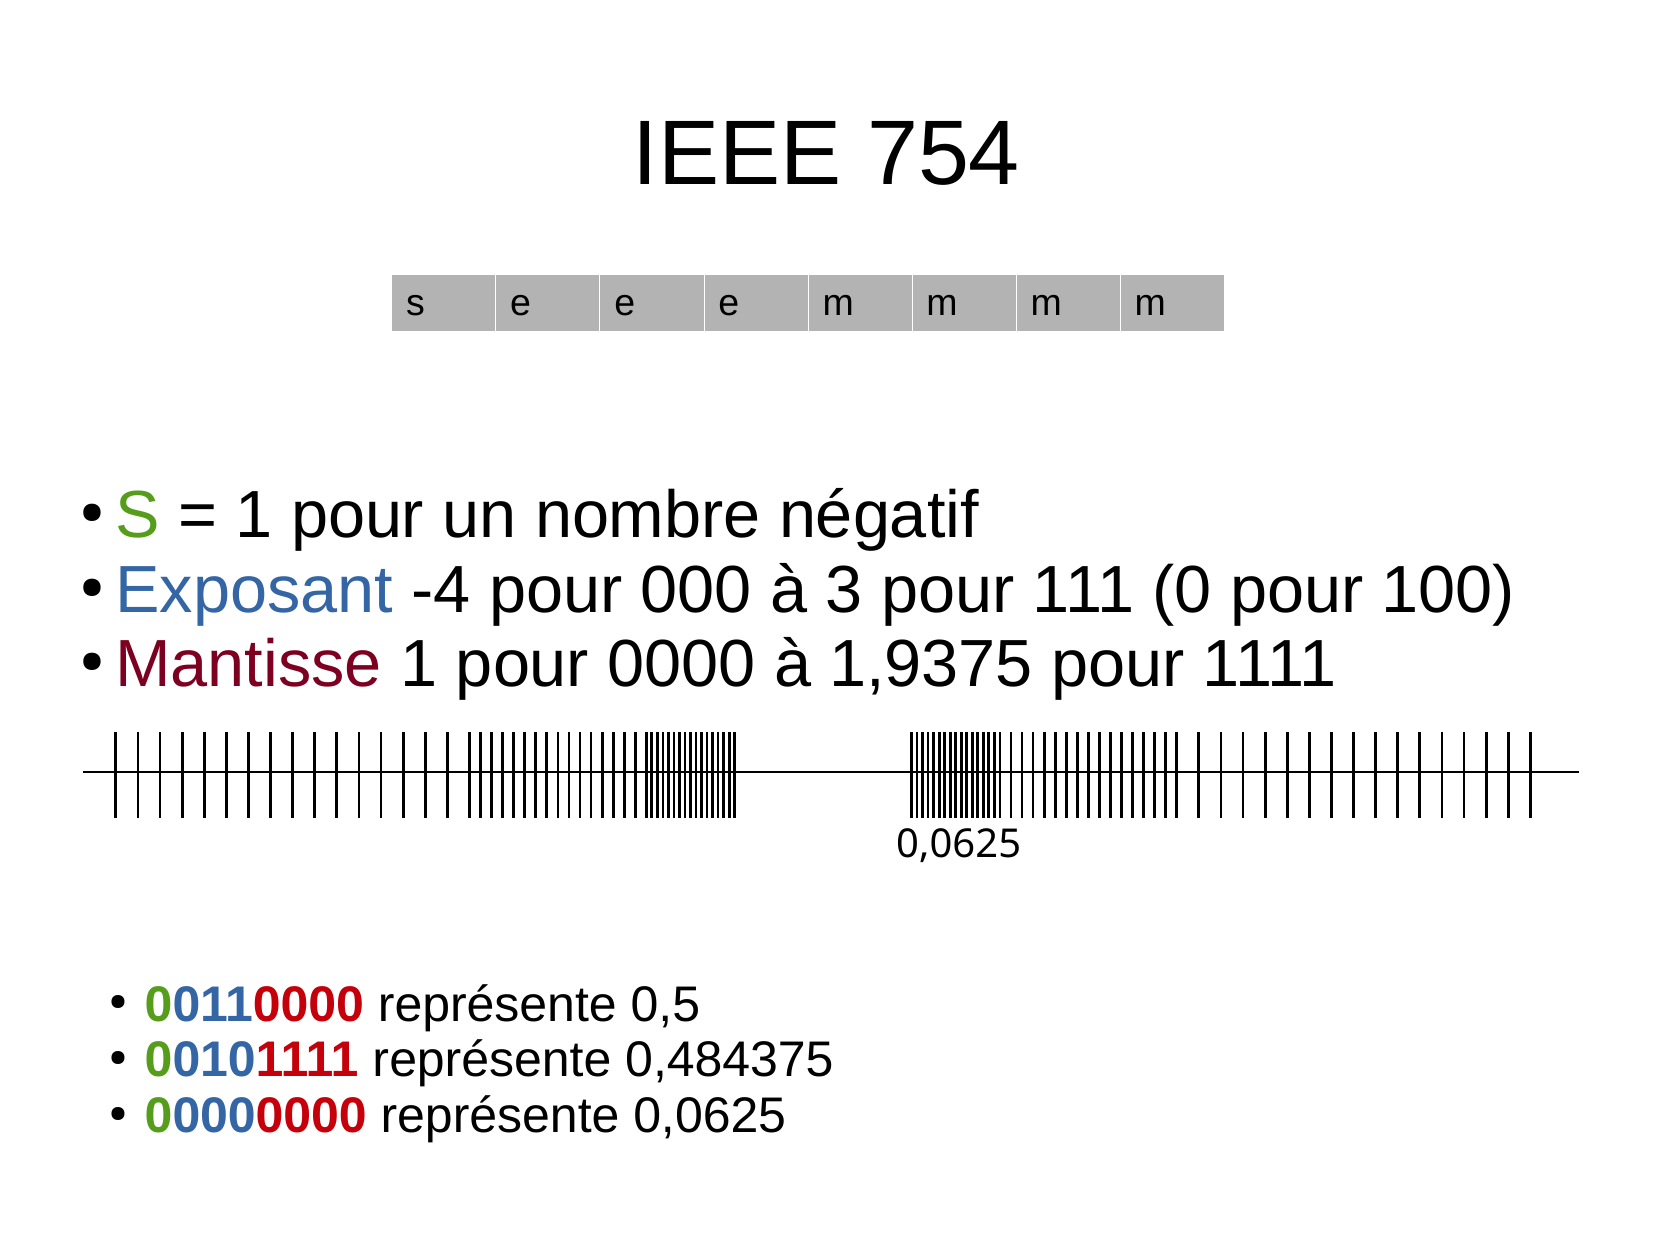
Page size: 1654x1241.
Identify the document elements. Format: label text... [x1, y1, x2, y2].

table_header s [392, 275, 495, 331]
table_header e [705, 275, 808, 331]
picture [82, 732, 1580, 863]
table_header m [1121, 275, 1224, 331]
table_header e [600, 275, 704, 331]
table_header m [809, 275, 912, 331]
title IEEE 754 [82, 49, 1571, 257]
table_header m [1017, 275, 1120, 331]
text_box S = 1 pour un nombre négatif Exposant -4 pour 000 à 3 pour 111 (0 pour 100) Mantisse 1 pour 0000 à 1,9375 pour 1111 [65, 469, 1548, 709]
text_box 00110000 représente 0,5 00101111 représente 0,484375 00000000 représente 0,0625 [94, 968, 857, 1151]
table_header e [496, 275, 599, 331]
table_header m [913, 275, 1016, 331]
